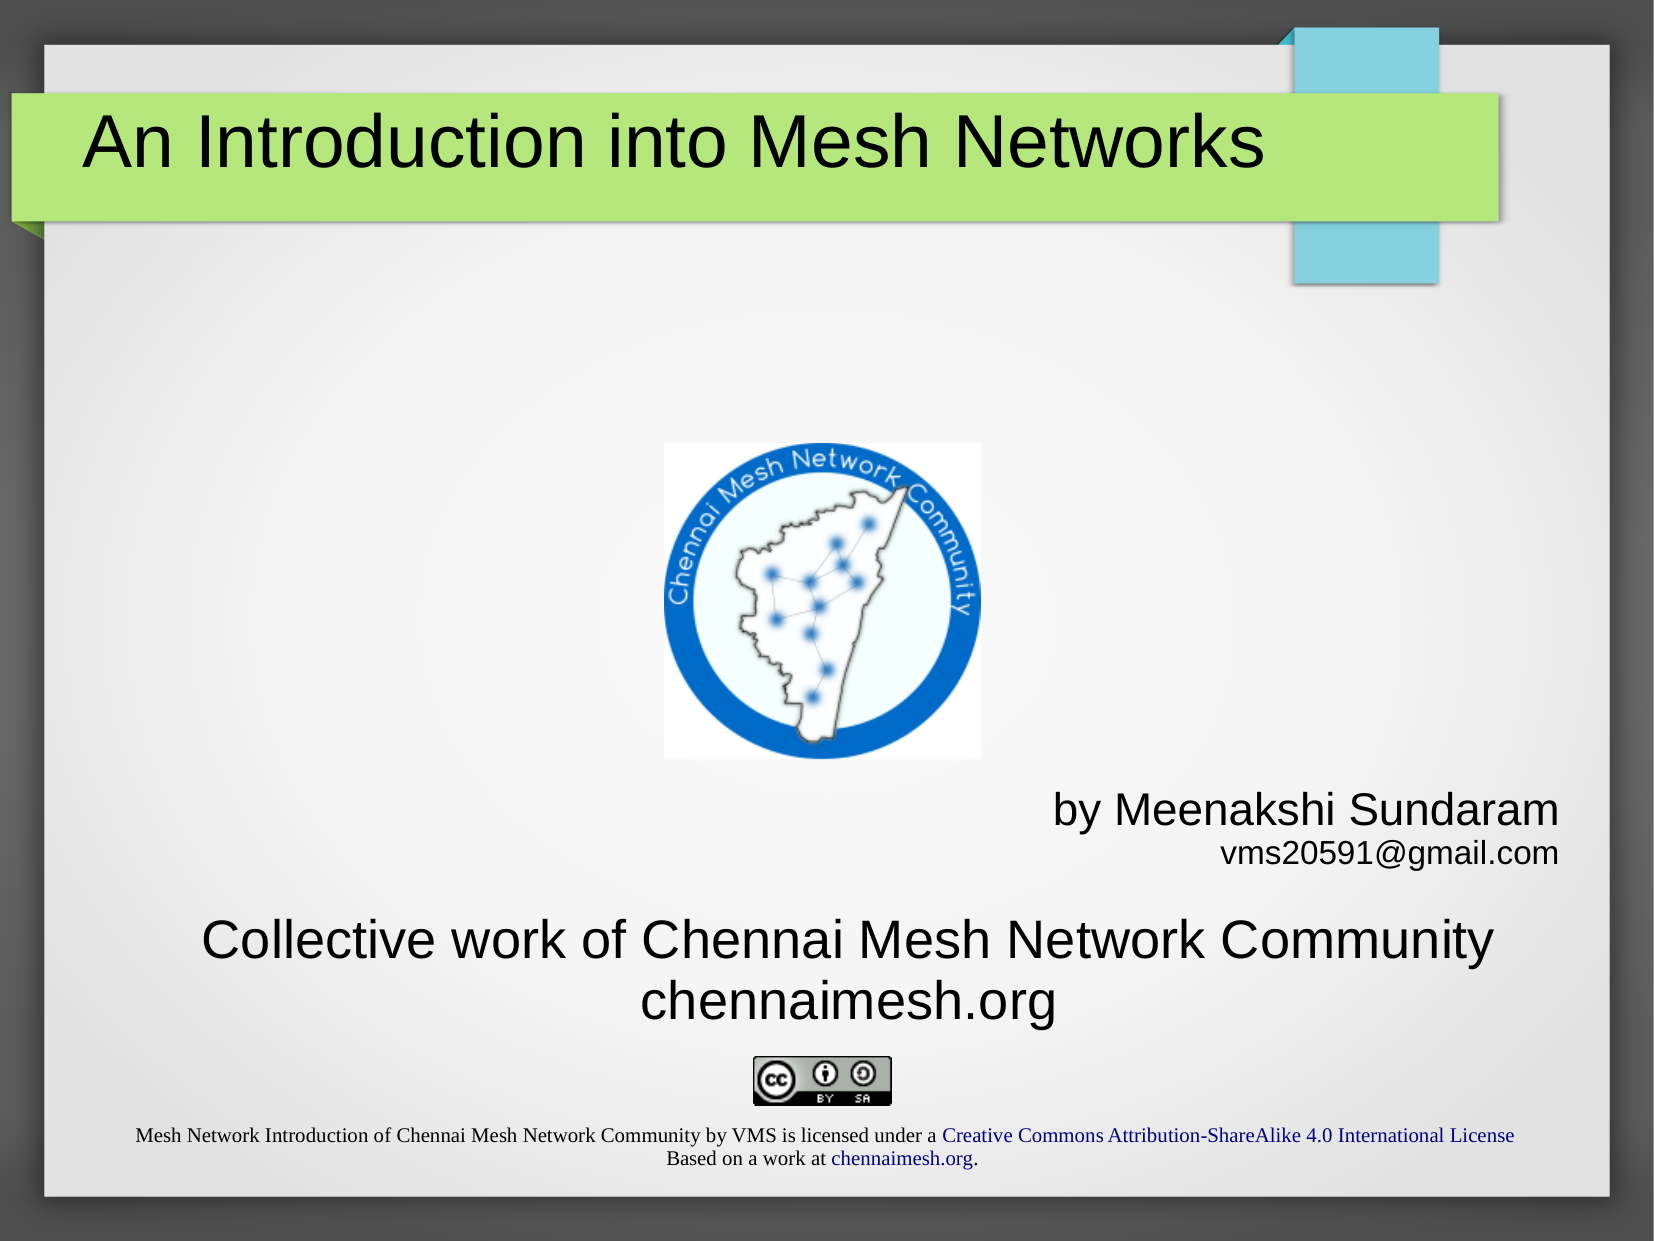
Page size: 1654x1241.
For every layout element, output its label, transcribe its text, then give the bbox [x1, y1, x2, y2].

text_box by Meenakshi Sundaram vms20591@gmail.com [108, 783, 1560, 873]
text_box Collective work of Chennai Mesh Network Community chennaimesh.org [123, 909, 1576, 1153]
title An Introduction into Mesh Networks [82, 69, 1394, 213]
picture [0, 0, 1654, 1241]
